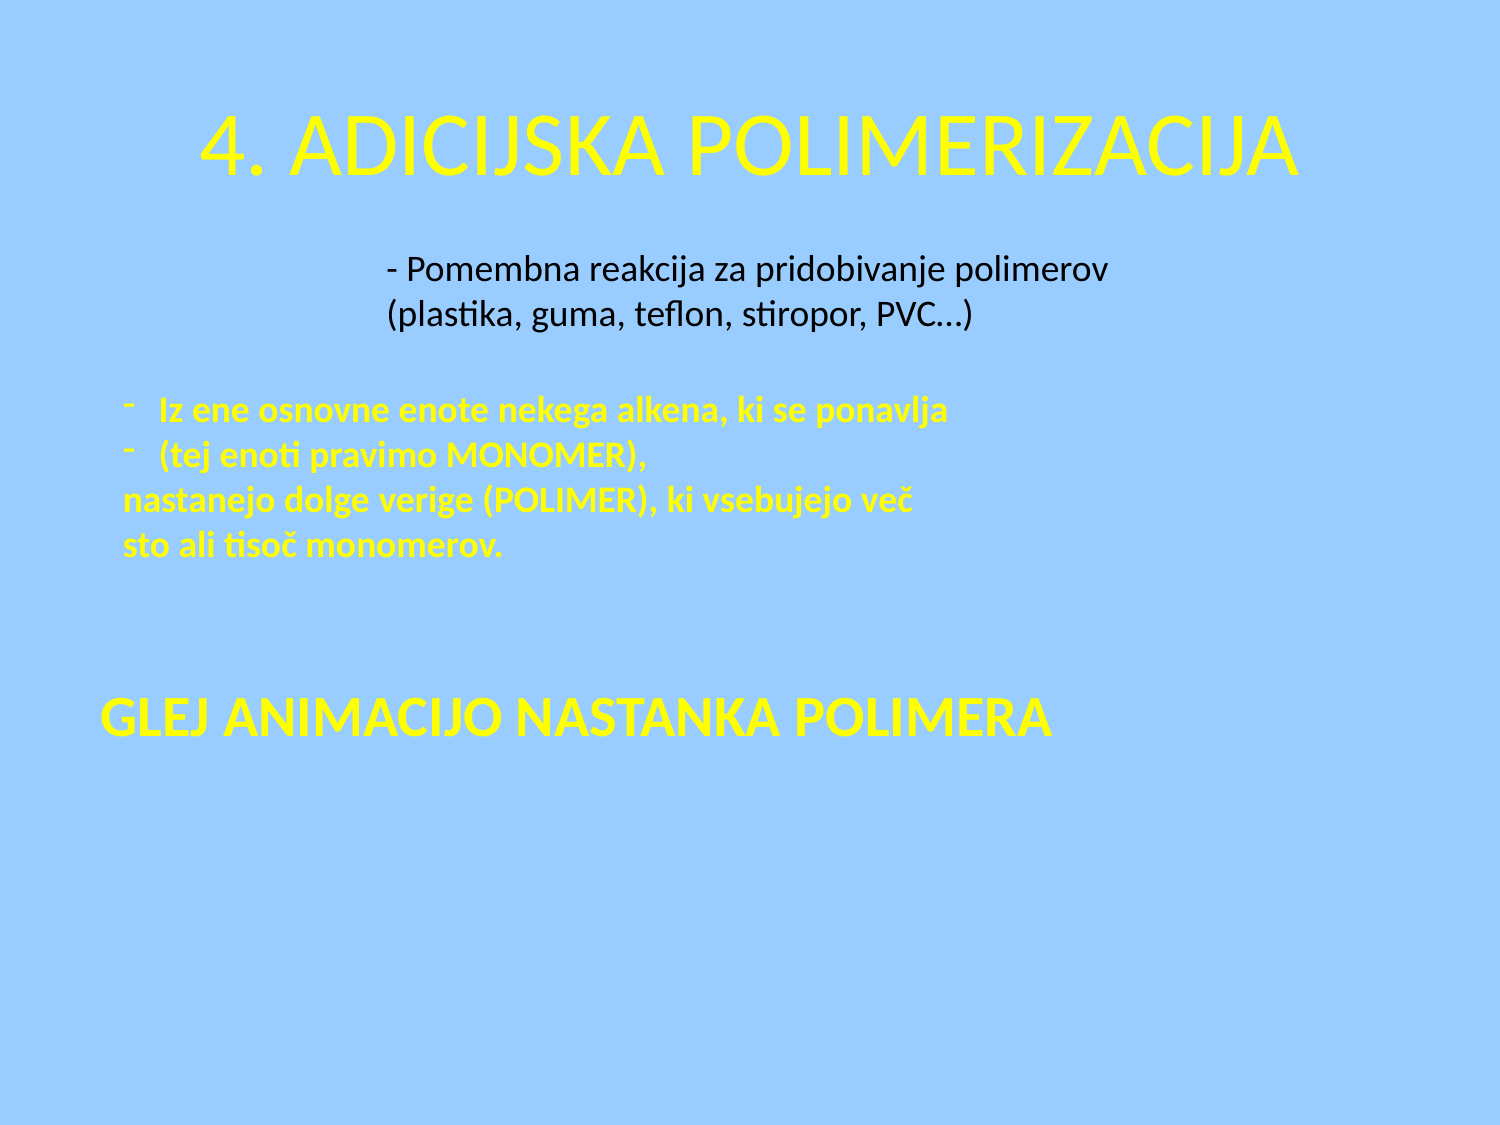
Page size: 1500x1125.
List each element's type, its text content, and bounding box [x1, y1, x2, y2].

text_box 4. ADICIJSKA POLIMERIZACIJA [74, 45, 1425, 233]
text_box GLEJ ANIMACIJO NASTANKA POLIMERA [85, 671, 1370, 896]
text_box - Pomembna reakcija za pridobivanje polimerov (plastika, guma, teflon, stiropor, PVC…) [371, 236, 1308, 341]
text_box Iz ene osnovne enote nekega alkena, ki se ponavlja (tej enoti pravimo MONOMER), nastanejo dolge verige (POLIMER), ki vsebujejo več sto ali tisoč monomerov. [108, 377, 1276, 573]
